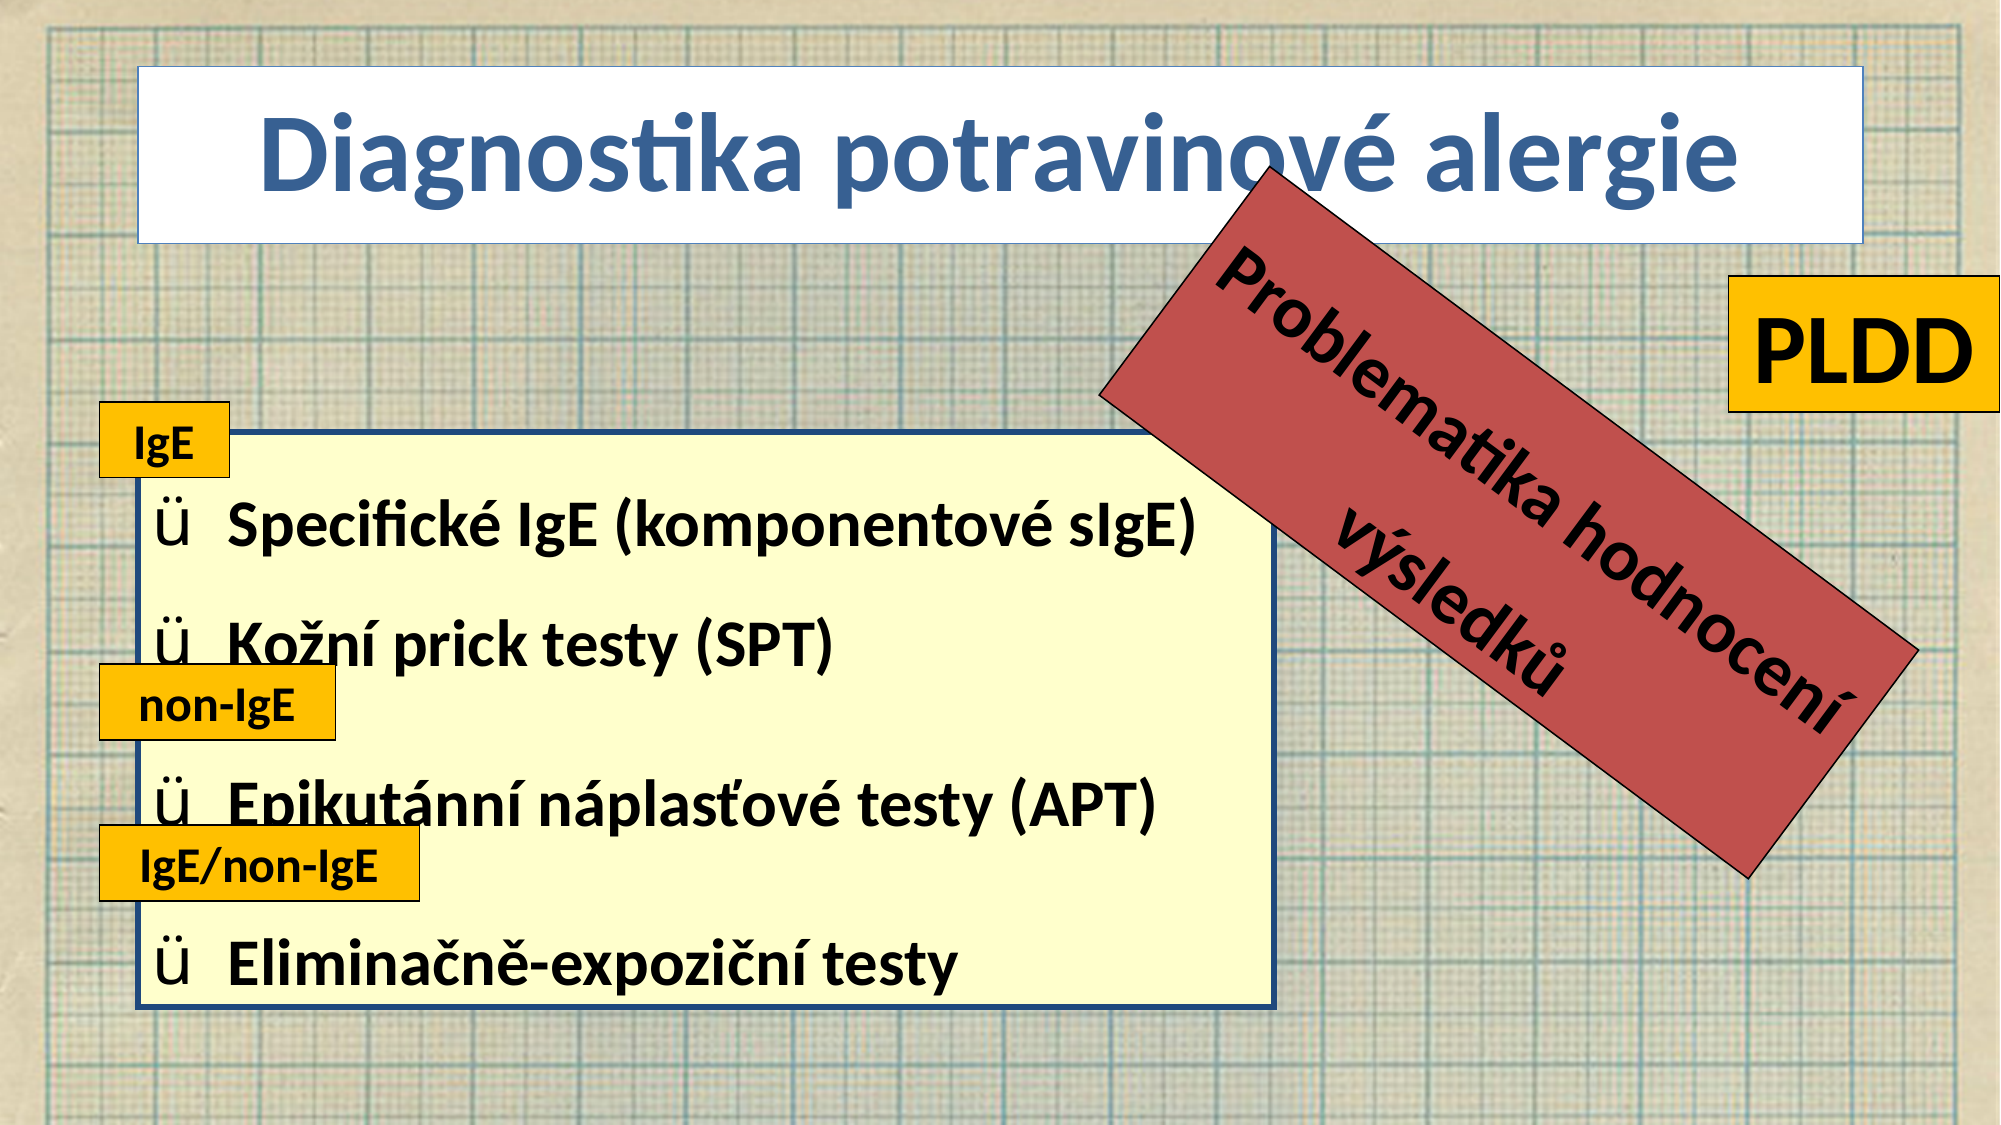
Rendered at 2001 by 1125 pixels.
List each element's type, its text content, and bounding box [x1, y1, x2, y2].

text_box Specifické IgE (komponentové sIgE) Kožní prick testy (SPT) Epikutánní náplasťové testy (APT) Eliminačně-expoziční testy [138, 432, 1274, 1007]
text_box IgE [99, 401, 230, 478]
text_box Problematika hodnocení výsledků [1099, 166, 1919, 879]
text_box IgE/non-IgE [99, 825, 420, 901]
text_box PLDD [1728, 275, 2000, 413]
text_box Diagnostika potravinové alergie [137, 66, 1863, 244]
picture [0, 0, 2000, 1125]
text_box non-IgE [99, 664, 336, 740]
